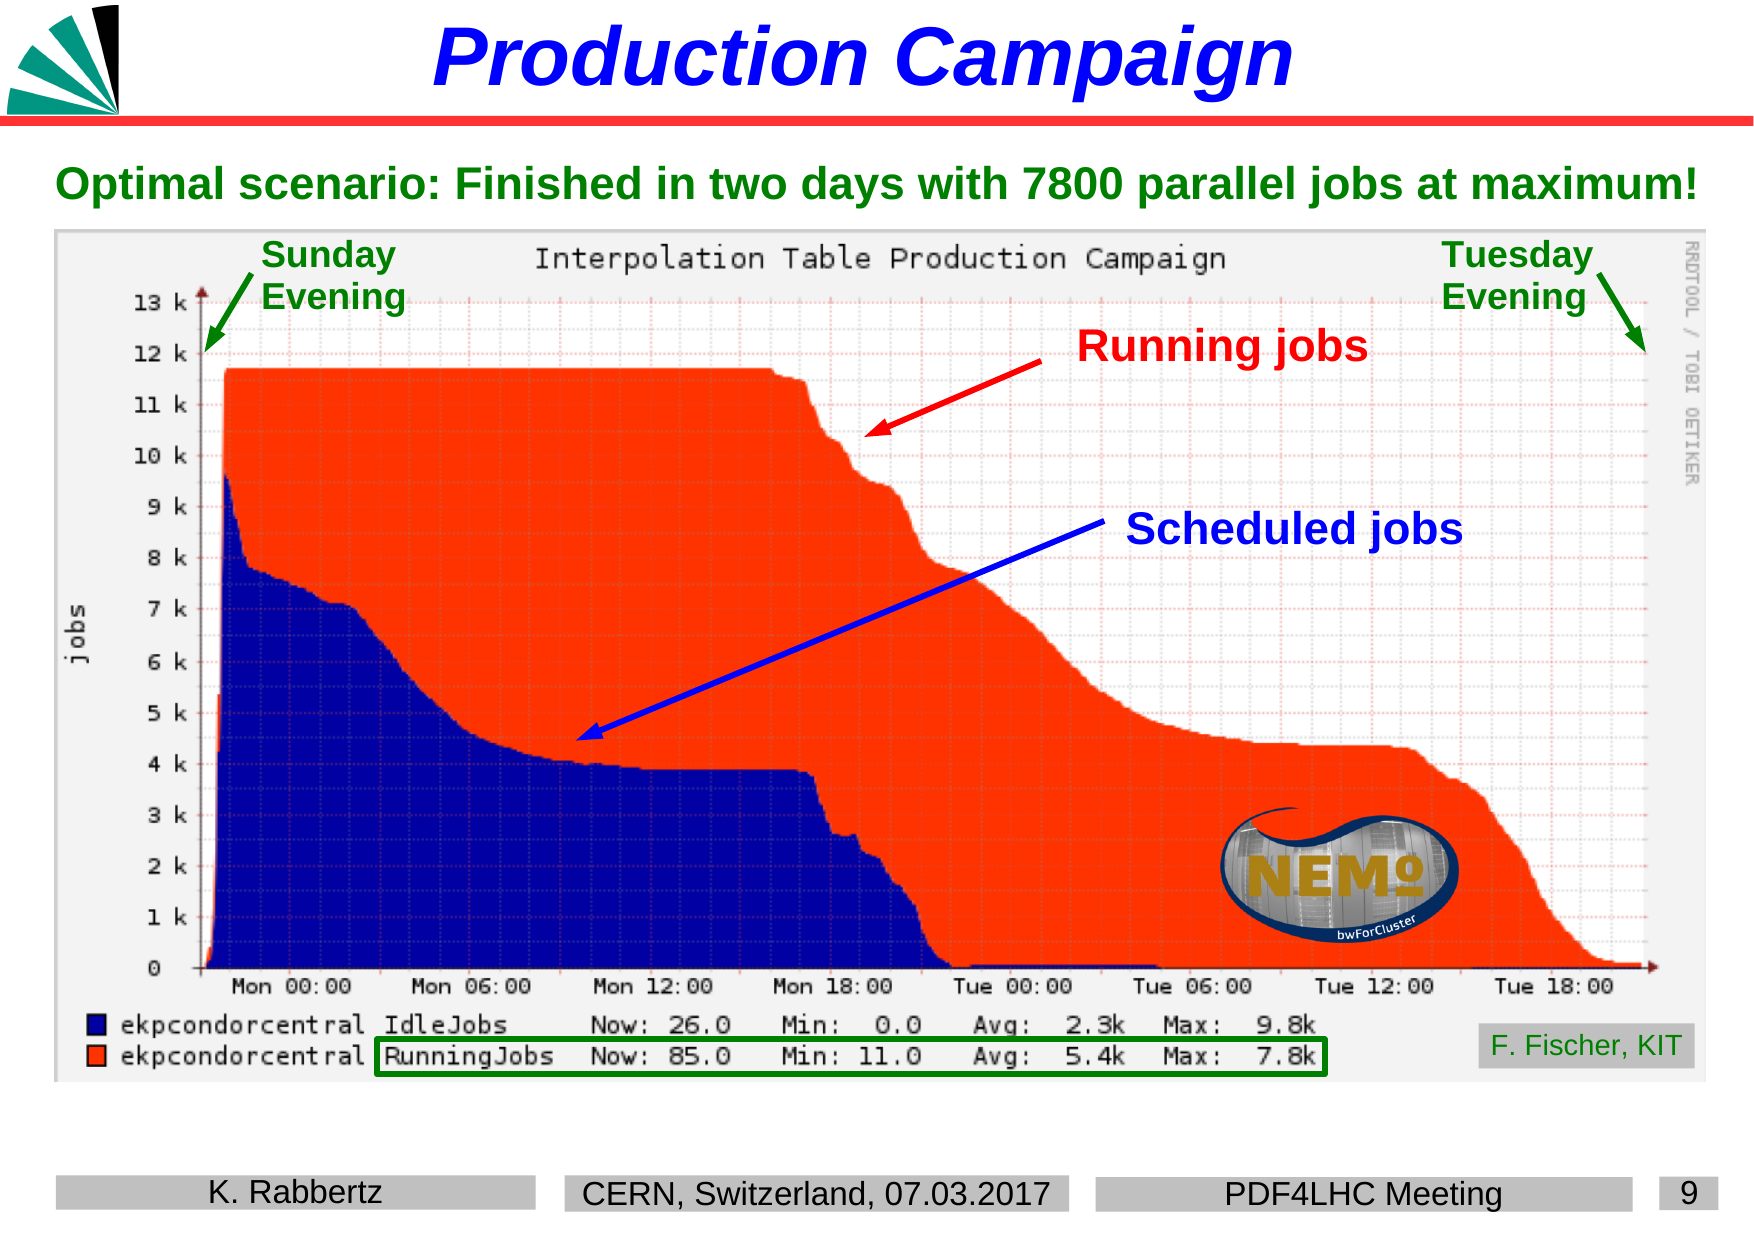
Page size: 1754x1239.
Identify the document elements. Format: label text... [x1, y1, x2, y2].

title Production Campaign [123, 0, 1606, 114]
text_box F. Fischer, KIT [1478, 1023, 1690, 1069]
text_box Scheduled jobs [1113, 497, 1477, 561]
text_box Running jobs [1064, 313, 1382, 377]
picture [7, 5, 119, 116]
text_box Optimal scenario: Finished in two days with 7800 parallel jobs at maximum! [43, 152, 1713, 216]
picture [54, 229, 1706, 1082]
text_box Sunday Evening [249, 227, 419, 324]
text_box Tuesday Evening [1429, 227, 1603, 324]
